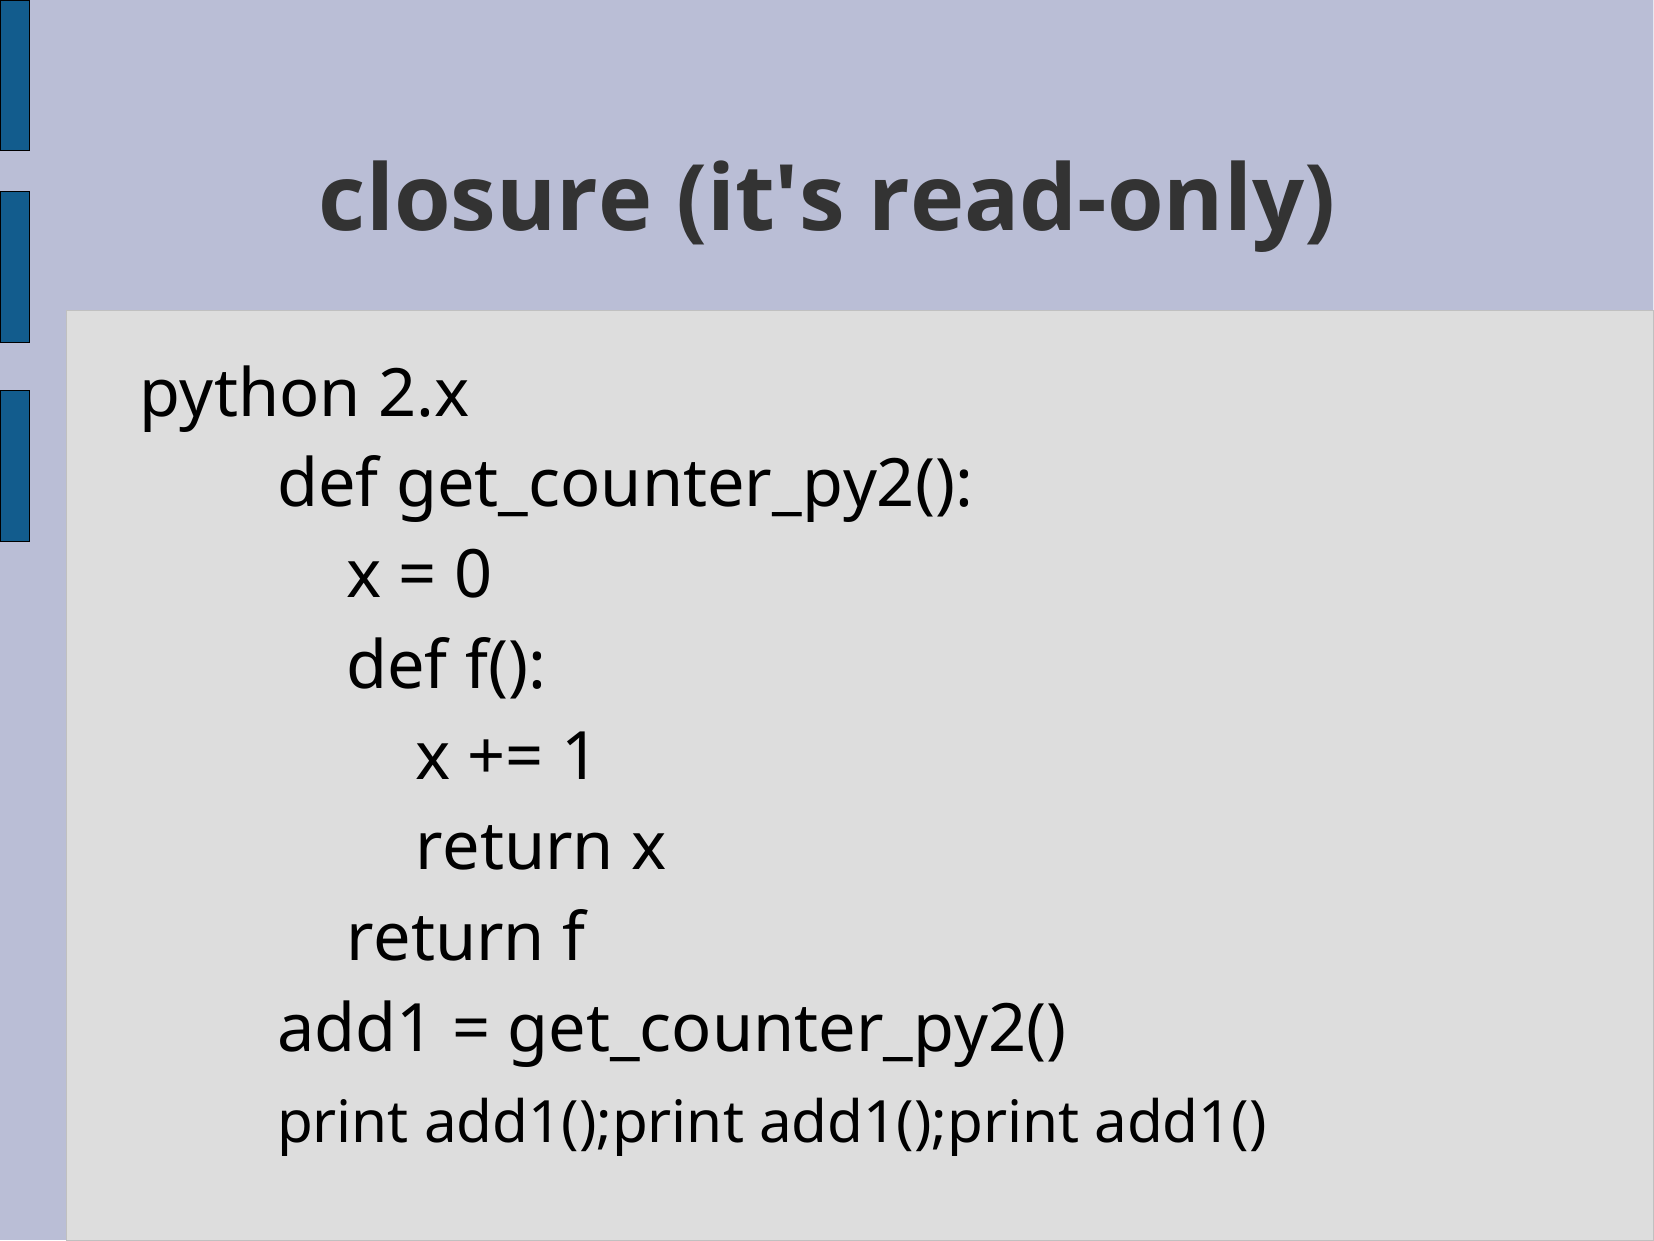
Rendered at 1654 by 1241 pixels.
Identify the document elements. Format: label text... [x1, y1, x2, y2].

list python 2.x def get_counter_py2(): x = 0 def f(): x += 1 return x return f add1 = get_counter_py2() print add1();print add1();print add1() [121, 344, 1534, 1226]
title closure (it's read-only) [121, 98, 1534, 291]
